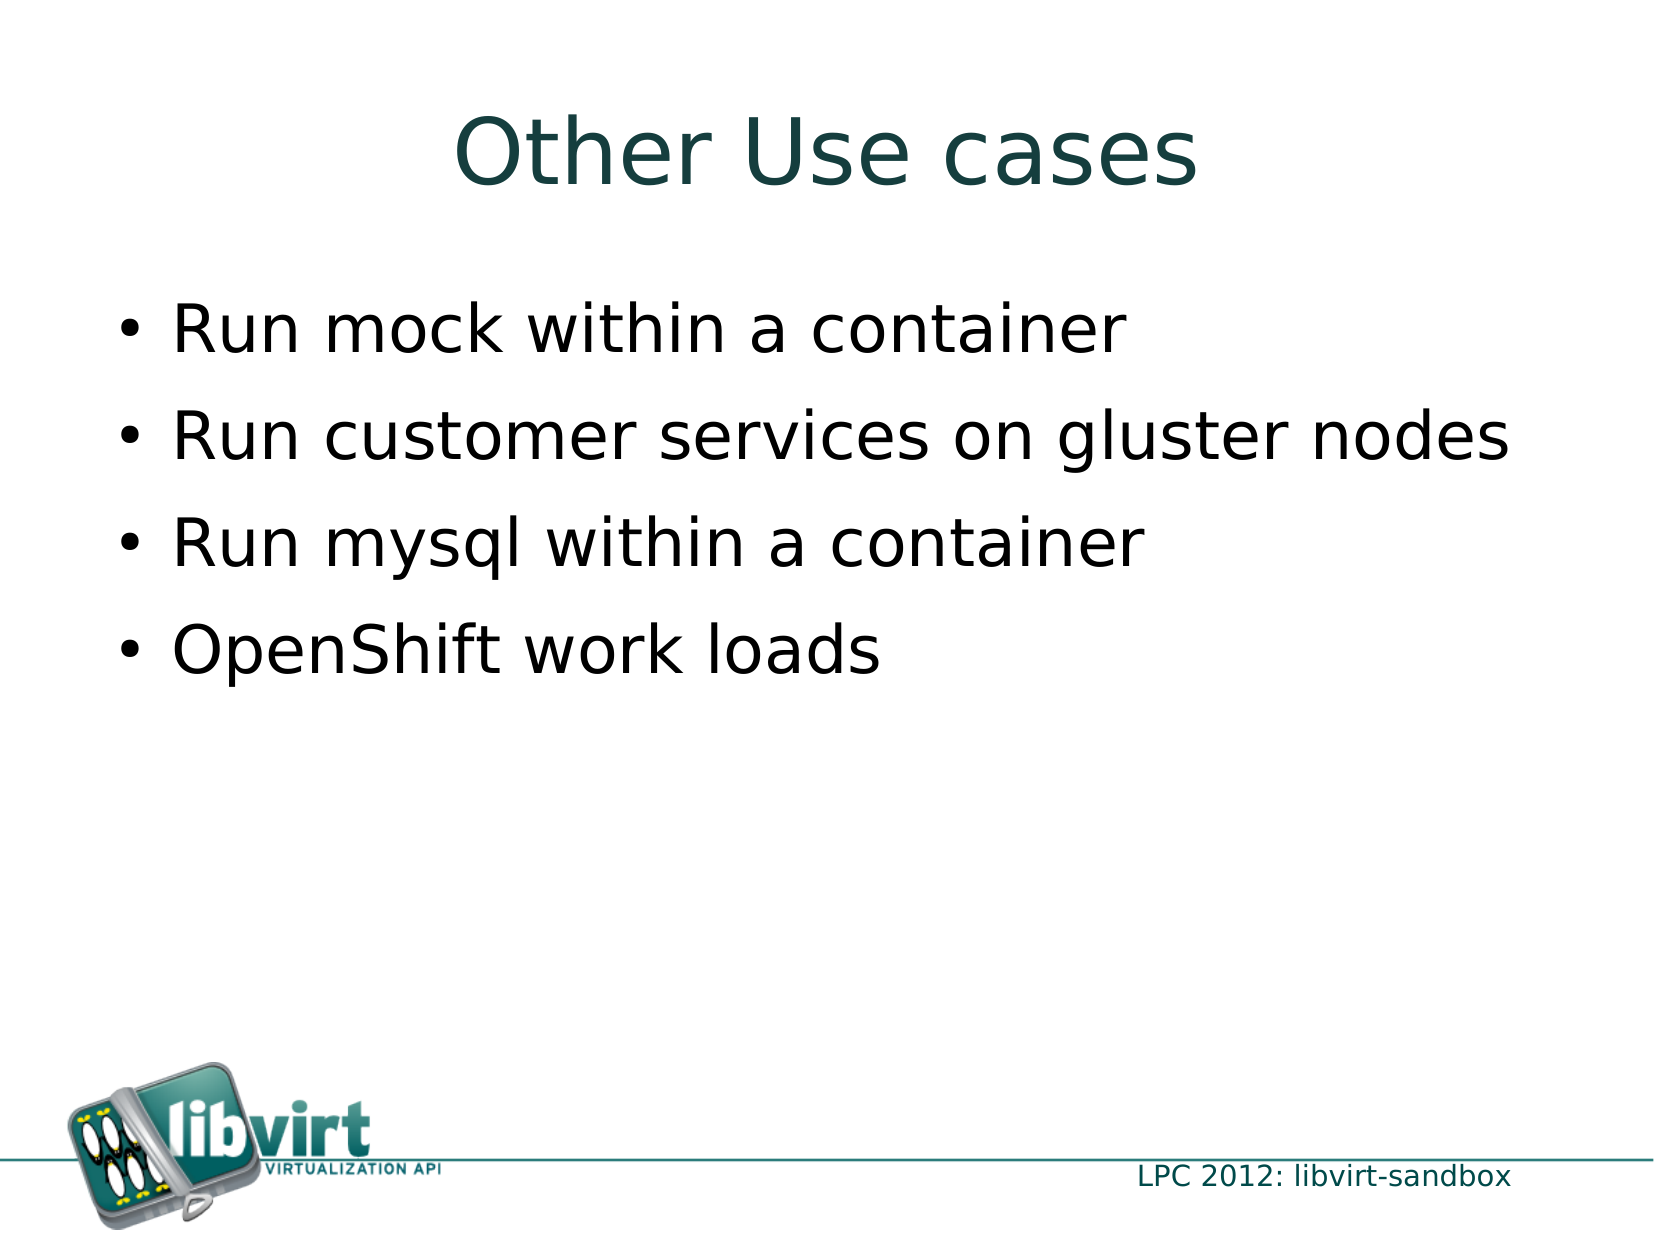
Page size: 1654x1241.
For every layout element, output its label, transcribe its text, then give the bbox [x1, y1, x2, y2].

title Other Use cases [82, 49, 1571, 257]
list Run mock within a container Run customer services on gluster nodes Run mysql within a container OpenShift work loads [82, 290, 1571, 1062]
text_box LPC 2012: libvirt-sandbox [1122, 1151, 1654, 1211]
picture [0, 1062, 1654, 1230]
